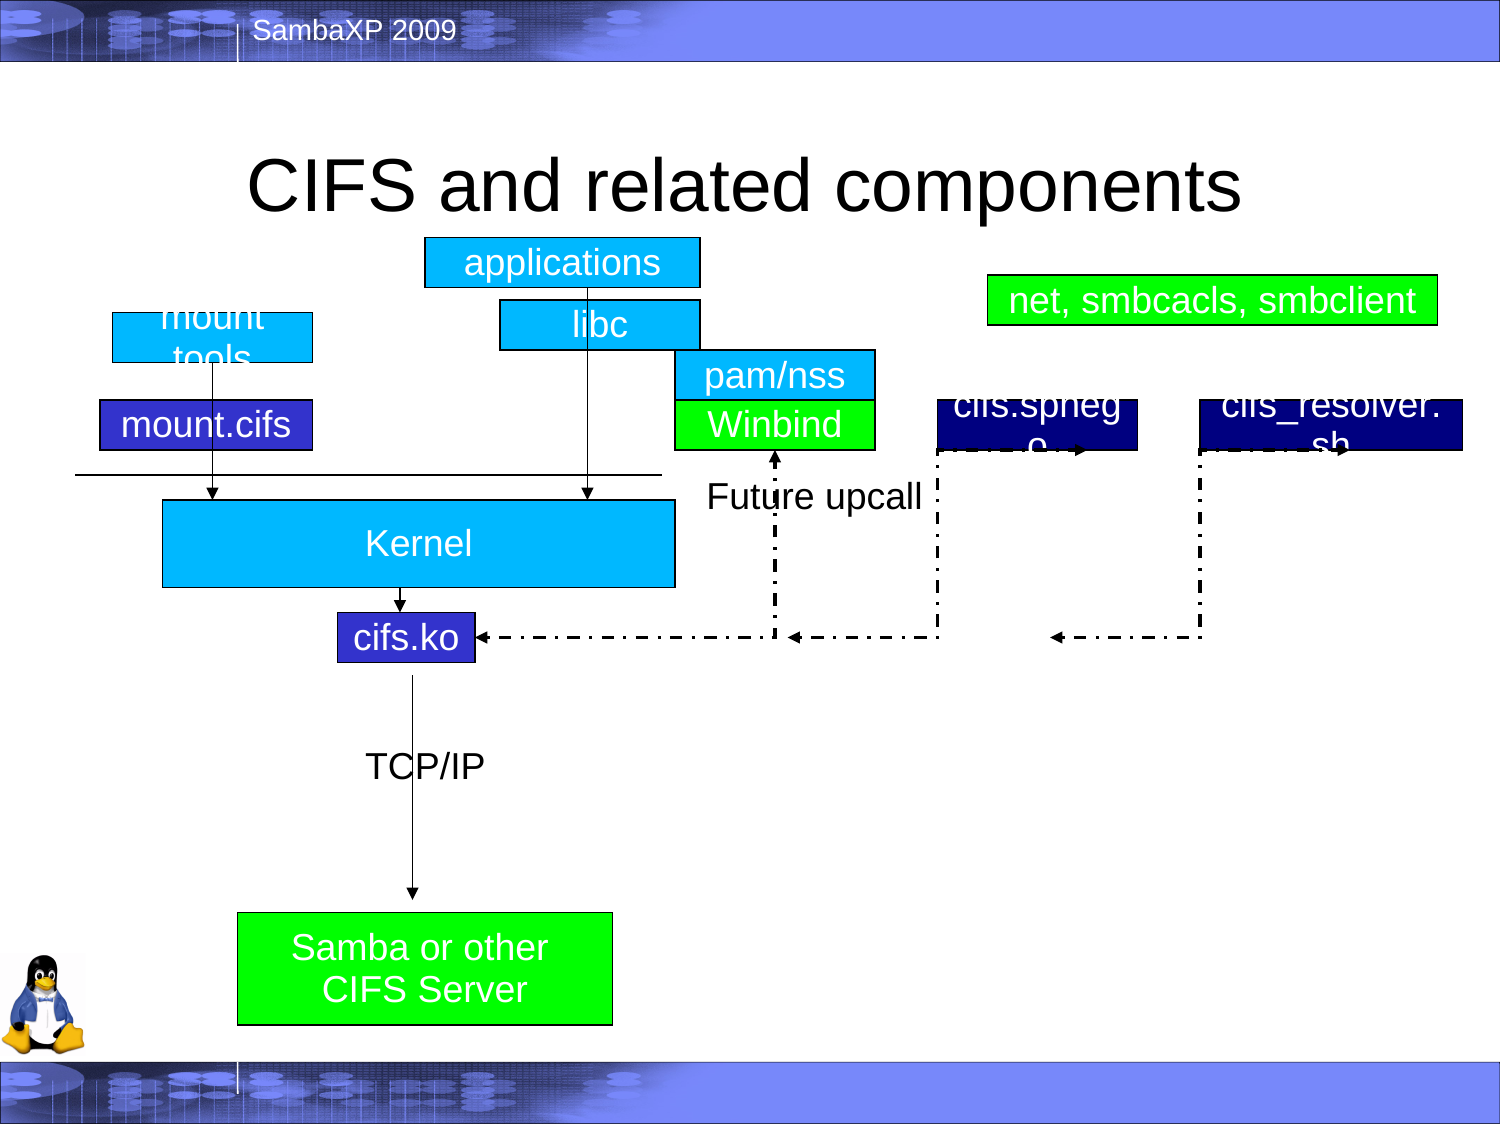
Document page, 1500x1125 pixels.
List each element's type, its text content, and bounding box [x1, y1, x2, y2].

text_box Future upcall [691, 467, 938, 526]
text_box libc [500, 299, 587, 350]
text_box cifs.spnego [937, 399, 1138, 450]
text_box Kernel [162, 499, 676, 588]
text_box net, smbcacls, smbclient [987, 275, 1438, 325]
text_box mount tools [112, 312, 313, 363]
text_box Winbind [674, 399, 875, 450]
text_box cifs_resolver.sh [1199, 399, 1463, 450]
text_box Samba or other CIFS Server [237, 912, 613, 1025]
title CIFS and related components [69, 143, 1422, 228]
picture [1, 1, 1499, 61]
text_box pam/nss [674, 350, 875, 399]
picture [1, 1063, 1499, 1123]
text_box mount.cifs [213, 399, 313, 450]
text_box applications [425, 237, 700, 288]
text_box cifs.ko [337, 612, 475, 663]
text_box mount.cifs [99, 399, 212, 450]
text_box libc [588, 299, 700, 350]
text_box TCP/IP [350, 737, 501, 795]
